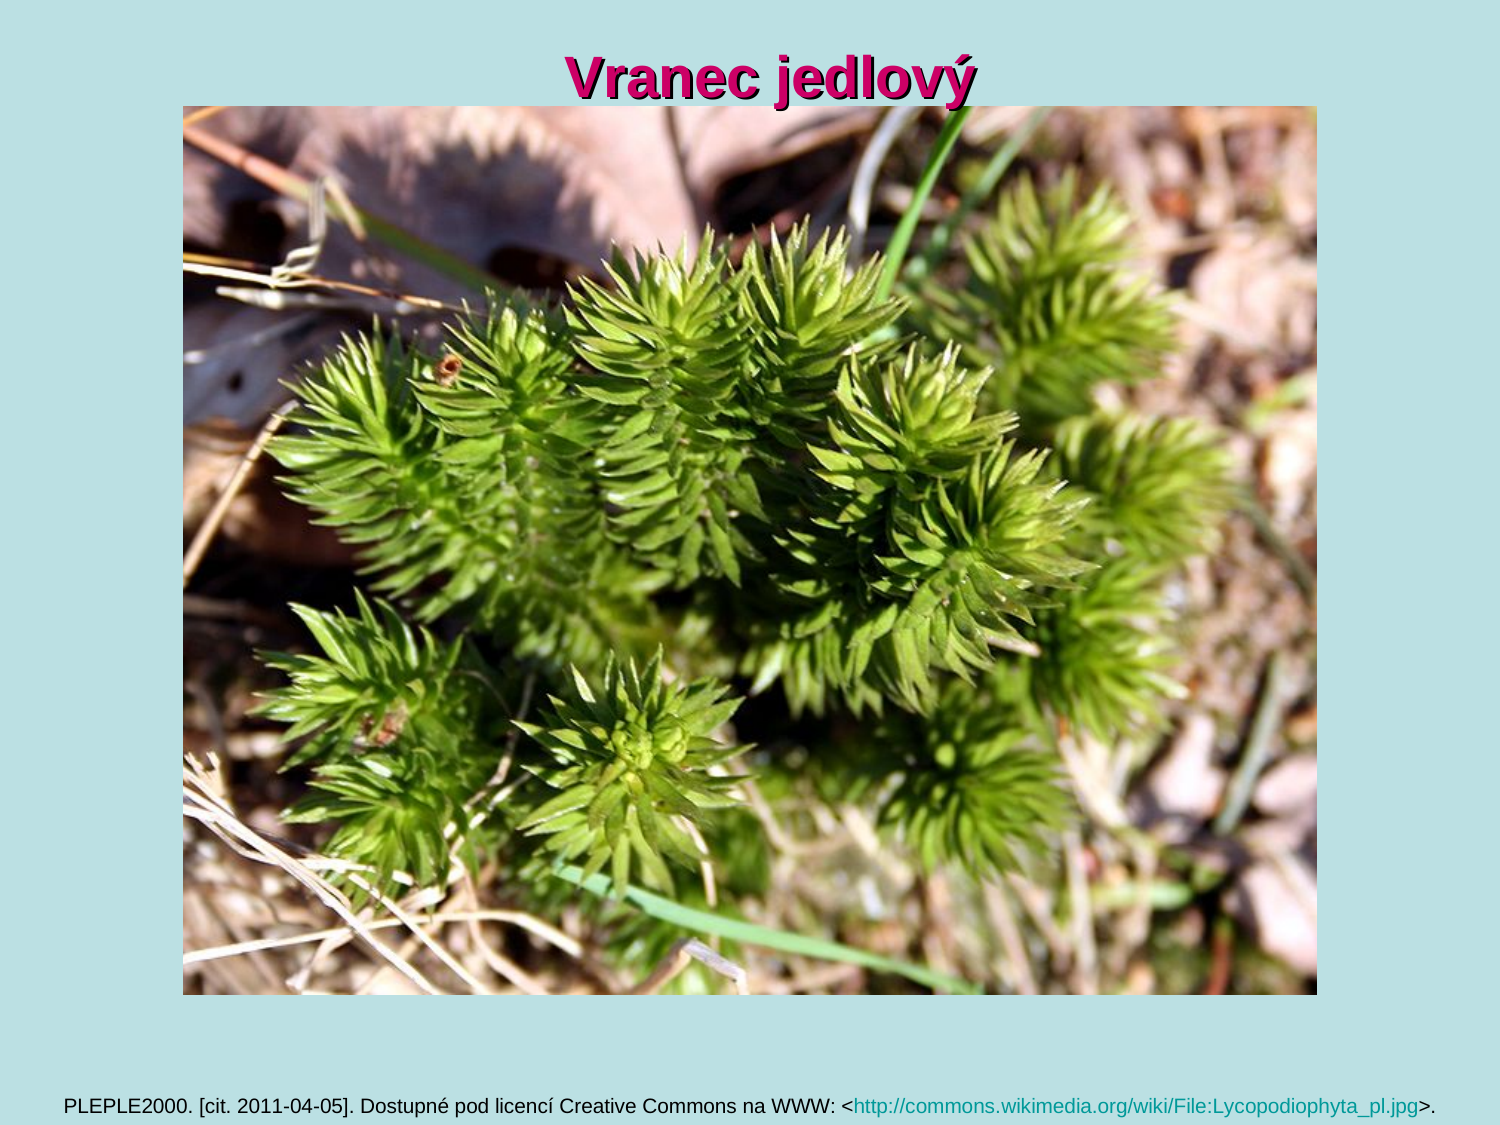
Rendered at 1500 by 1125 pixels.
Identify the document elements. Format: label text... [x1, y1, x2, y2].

picture [183, 106, 1317, 995]
text_box Vranec jedlový [549, 31, 992, 117]
text_box PLEPLE2000. [cit. 2011-04-05]. Dostupné pod licencí Creative Commons na WWW: <http://commons.wikimedia.org/wiki/File:Lycopodiophyta_pl.jpg>. [0, 1084, 1500, 1125]
